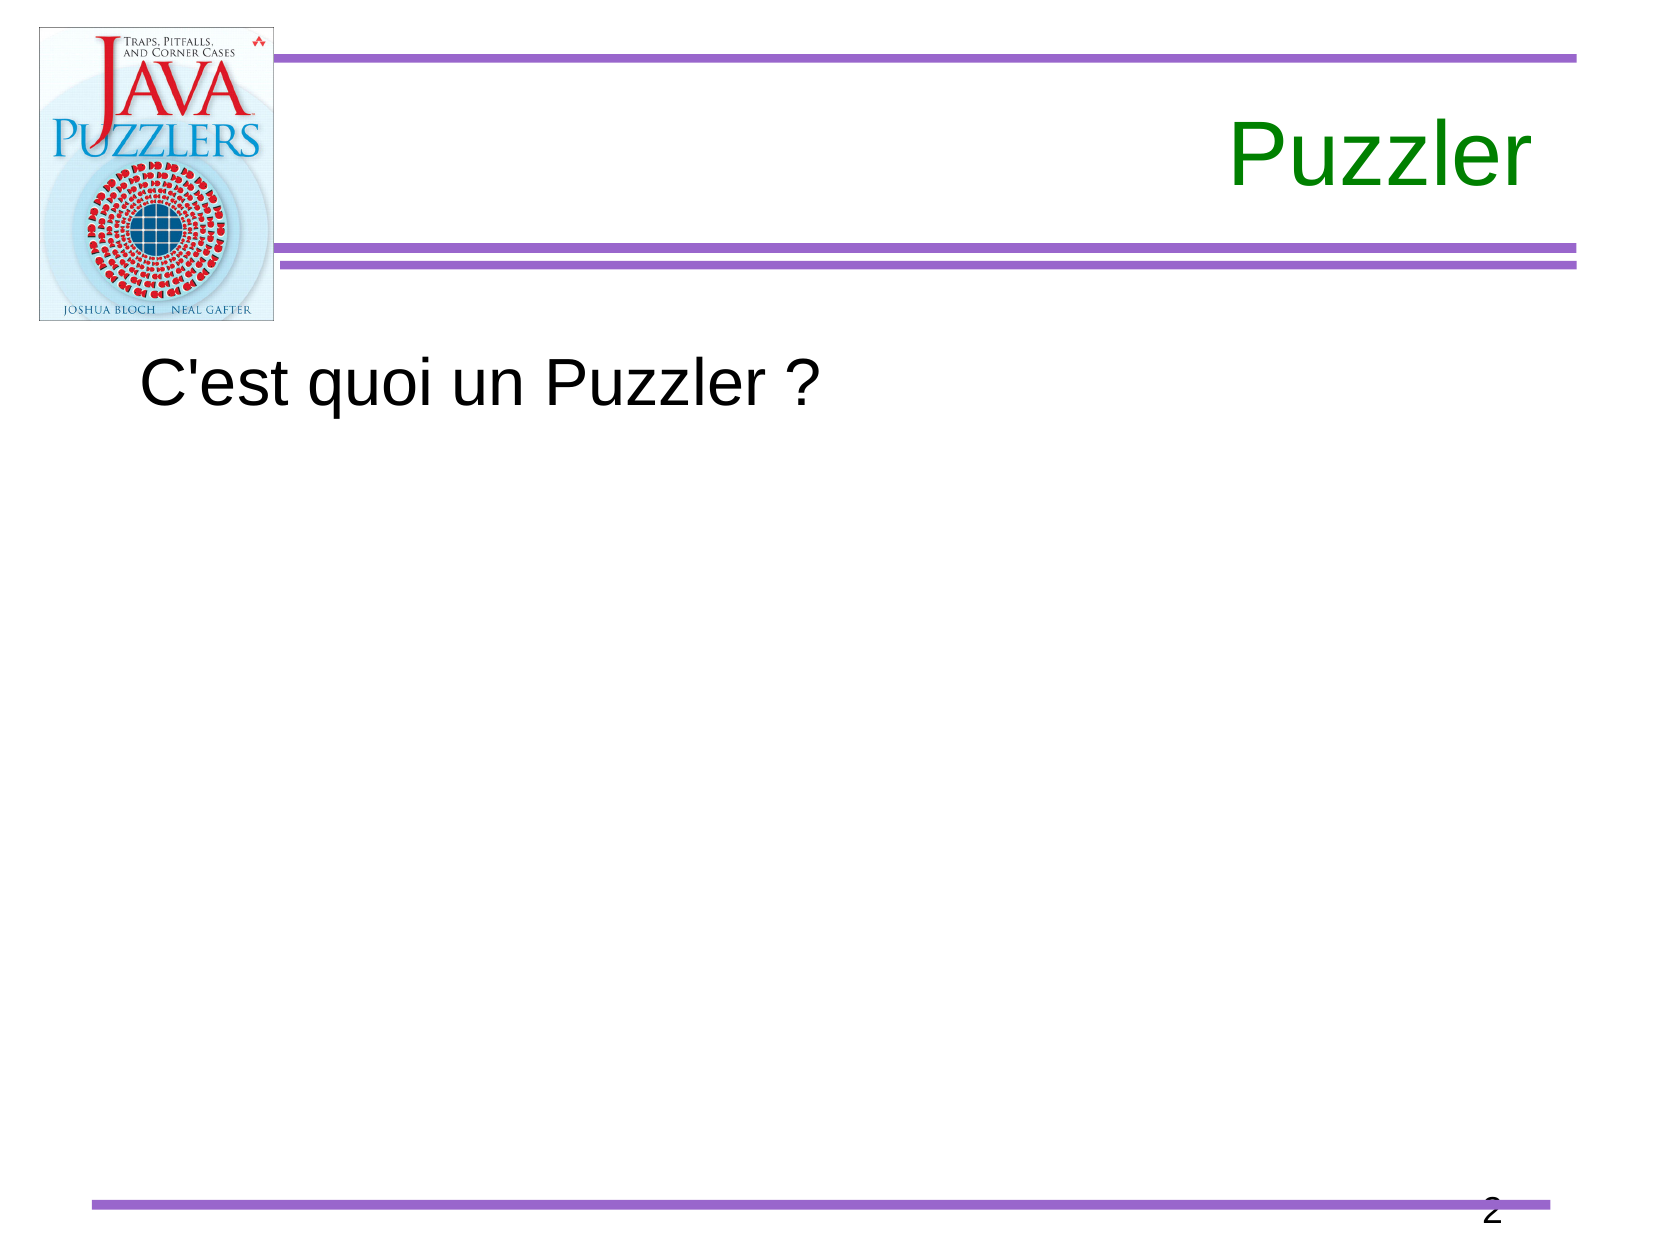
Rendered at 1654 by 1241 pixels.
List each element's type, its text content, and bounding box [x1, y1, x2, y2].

list C'est quoi un Puzzler ? [121, 344, 1534, 1127]
title Puzzler [274, 49, 1534, 257]
picture [39, 27, 274, 321]
